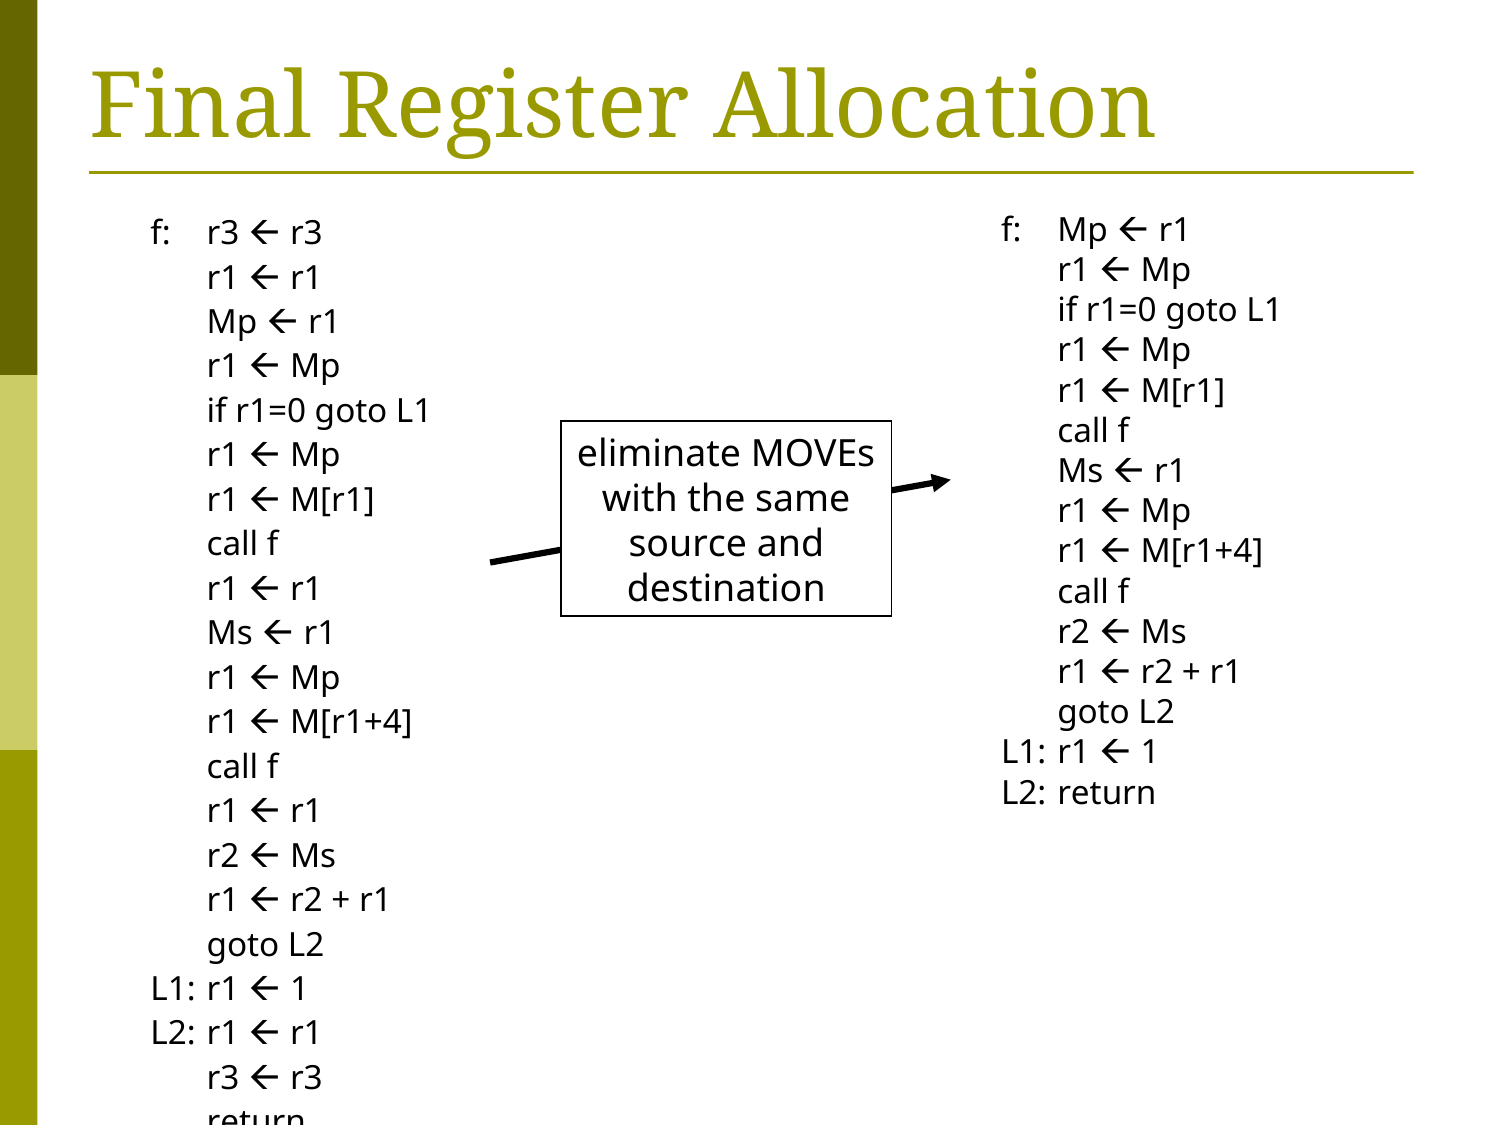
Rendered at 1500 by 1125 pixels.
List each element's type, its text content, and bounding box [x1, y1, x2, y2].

text_box eliminate MOVEs with the same source and destination [560, 420, 892, 617]
title Final Register Allocation [75, 45, 1426, 173]
text_box f: Mp  r1 r1  Mp if r1=0 goto L1 r1  Mp r1  M[r1] call f Ms  r1 r1  Mp r1  M[r1+4] call f r2  Ms r1  r2 + r1 goto L2 L1: r1  1 L2: return [986, 207, 1343, 858]
list f: r3  r3 r1  r1 Mp  r1 r1  Mp if r1=0 goto L1 r1  Mp r1  M[r1] call f r1  r1 Ms  r1 r1  Mp r1  M[r1+4] call f r1  r1 r2  Ms r1  r2 + r1 goto L2 L1: r1  1 L2: r1  r1 r3  r3 return [135, 208, 492, 1100]
